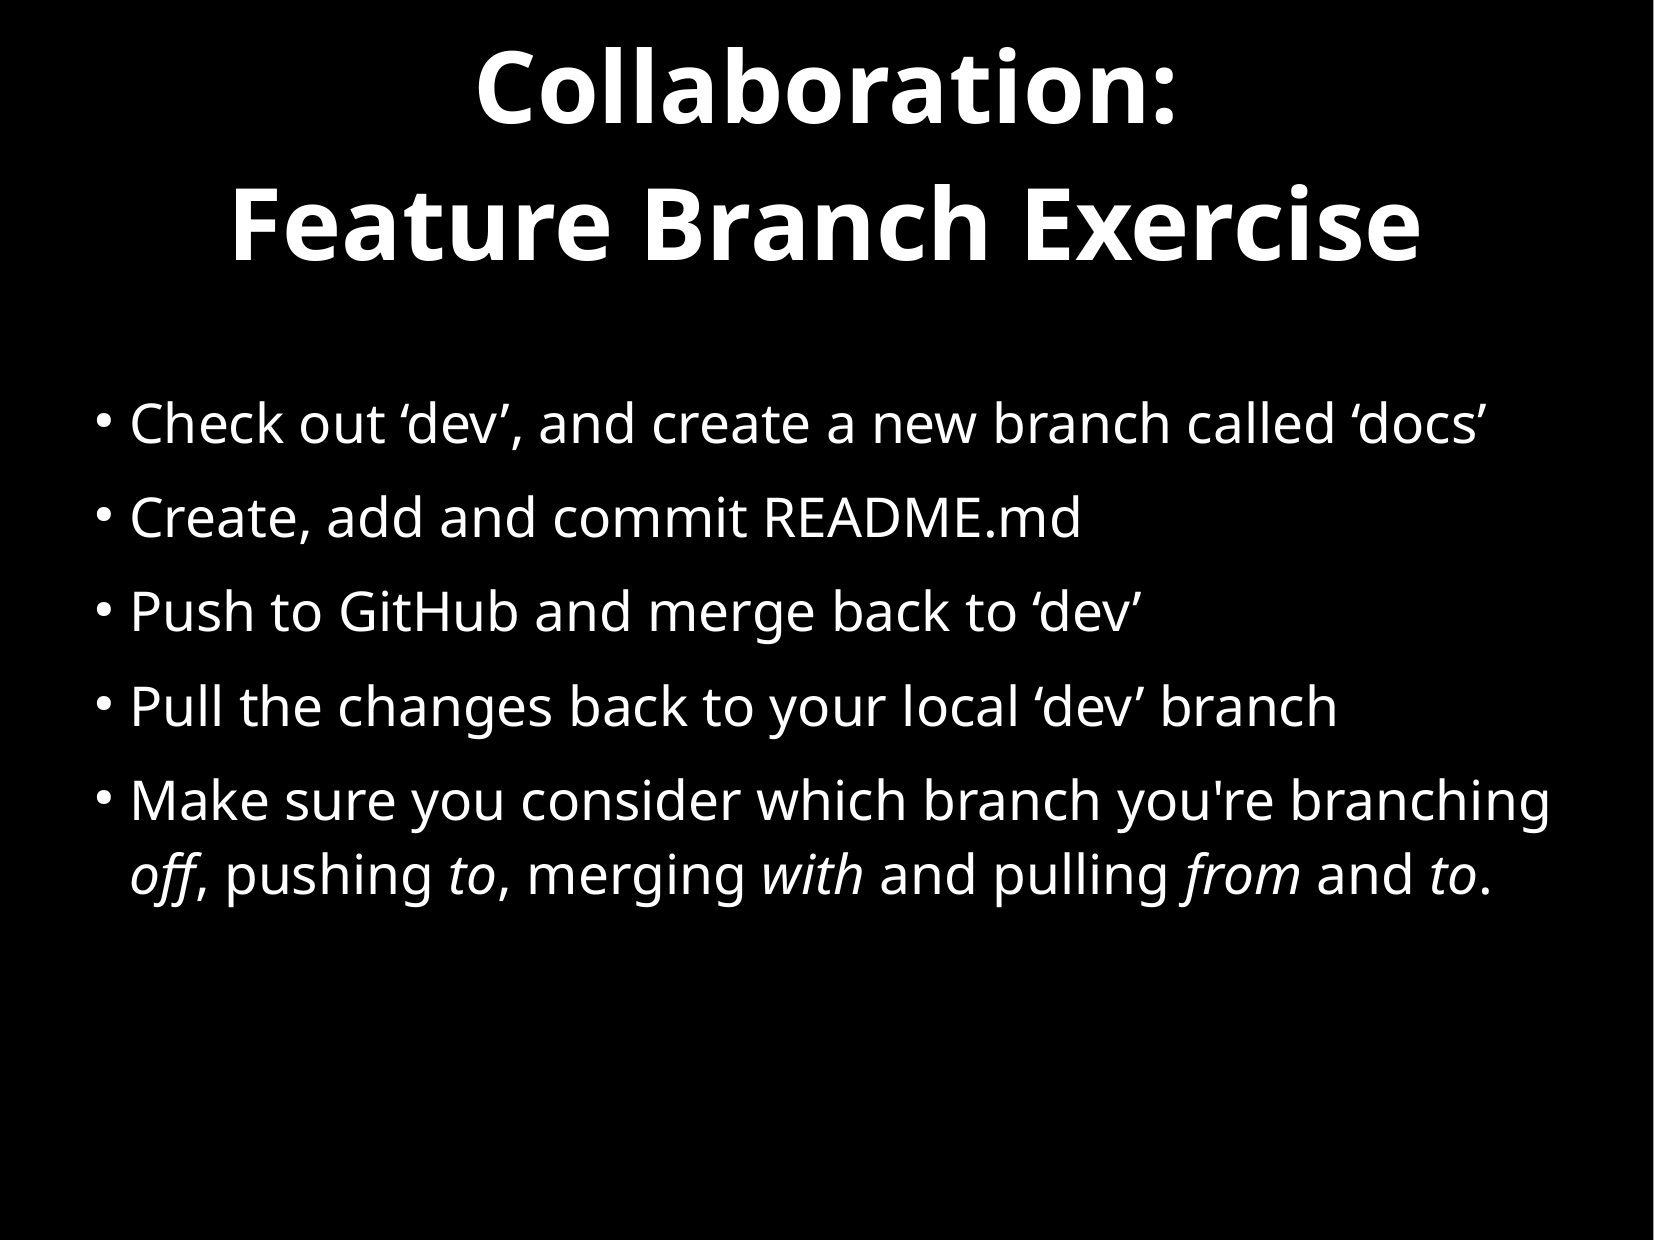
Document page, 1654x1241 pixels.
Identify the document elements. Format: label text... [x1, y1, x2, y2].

title Collaboration: Feature Branch Exercise [82, 26, 1571, 280]
list Check out ‘dev’, and create a new branch called ‘docs’ Create, add and commit README.md Push to GitHub and merge back to ‘dev’ Pull the changes back to your local ‘dev’ branch Make sure you consider which branch you're branching off, pushing to, merging with and pulling from and to. [82, 290, 1571, 1010]
